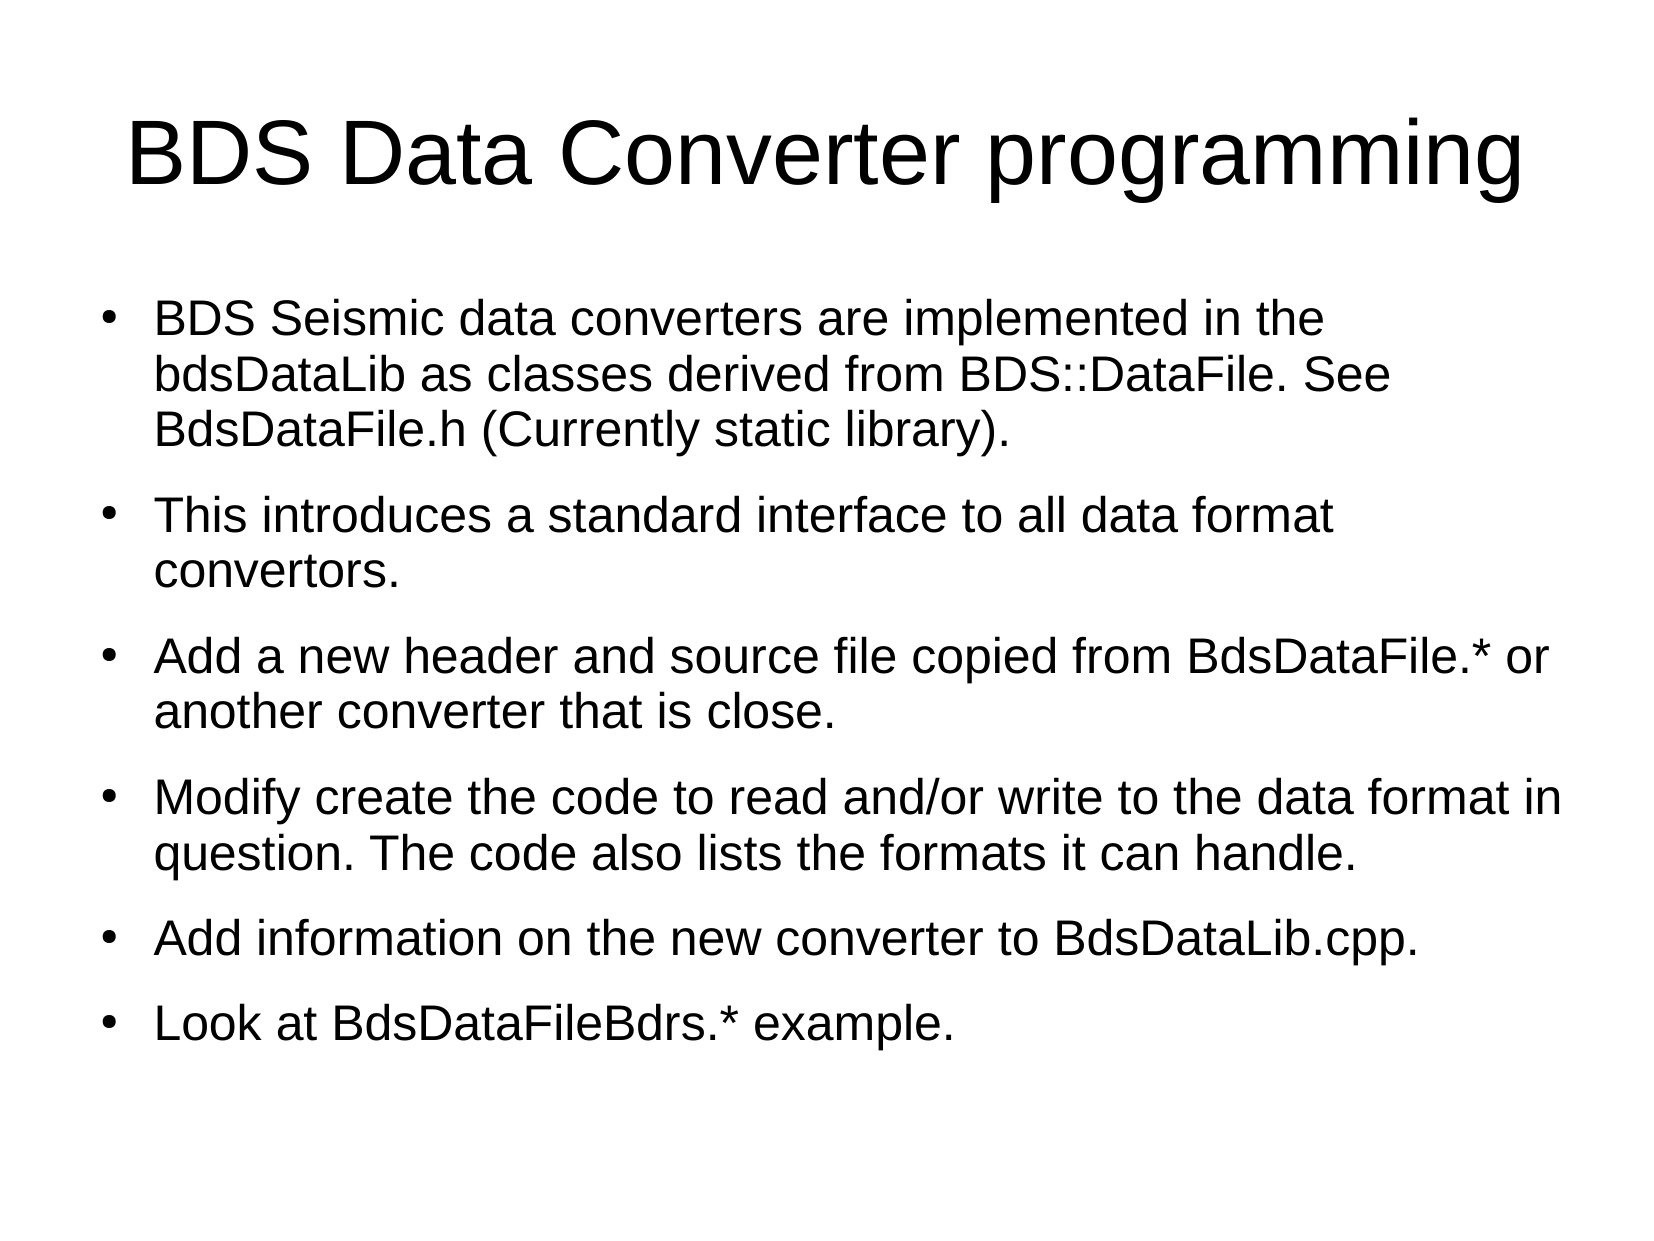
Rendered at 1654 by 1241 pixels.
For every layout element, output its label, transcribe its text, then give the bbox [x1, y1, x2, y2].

title BDS Data Converter programming [82, 56, 1571, 250]
list BDS Seismic data converters are implemented in the bdsDataLib as classes derived from BDS::DataFile. See BdsDataFile.h (Currently static library). This introduces a standard interface to all data format convertors. Add a new header and source file copied from BdsDataFile.* or another converter that is close. Modify create the code to read and/or write to the data format in question. The code also lists the formats it can handle. Add information on the new converter to BdsDataLib.cpp. Look at BdsDataFileBdrs.* example. [82, 290, 1571, 1094]
